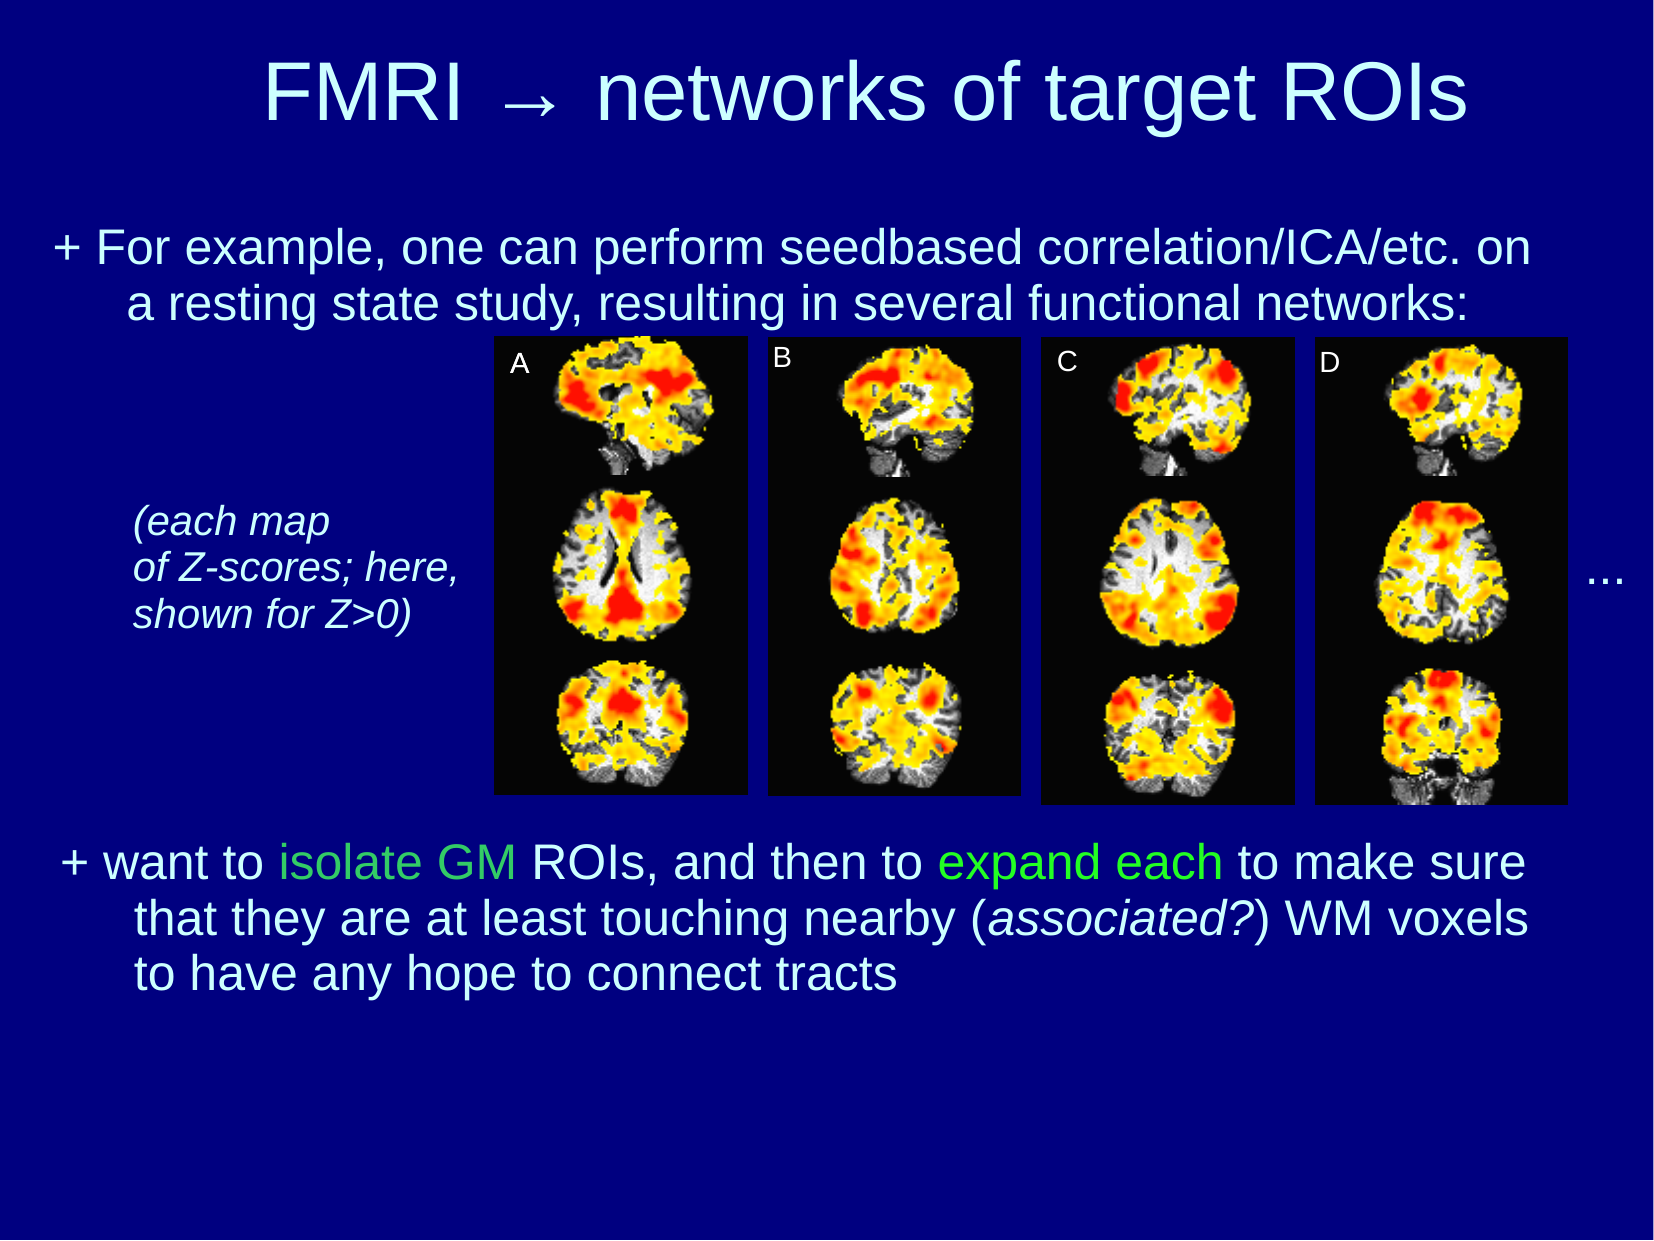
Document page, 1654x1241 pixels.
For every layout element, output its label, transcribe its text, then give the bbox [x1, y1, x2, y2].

text_box C [1042, 339, 1105, 399]
picture [1315, 339, 1568, 805]
text_box + For example, one can perform seedbased correlation/ICA/etc. on a resting state study, resulting in several functional networks: [37, 211, 1607, 339]
text_box (each map of Z-scores; here, shown for Z>0) [118, 490, 487, 645]
text_box A [495, 339, 558, 400]
title FMRI → networks of target ROIs [106, 23, 1627, 160]
text_box ... [1570, 532, 1642, 606]
text_box B [757, 339, 820, 394]
picture [1041, 339, 1295, 805]
picture [768, 339, 1021, 796]
picture [494, 339, 748, 795]
text_box + want to isolate GM ROIs, and then to expand each to make sure that they are at least touching nearby (associated?) WM voxels to have any hope to connect tracts [45, 826, 1560, 1009]
text_box D [1304, 339, 1367, 399]
